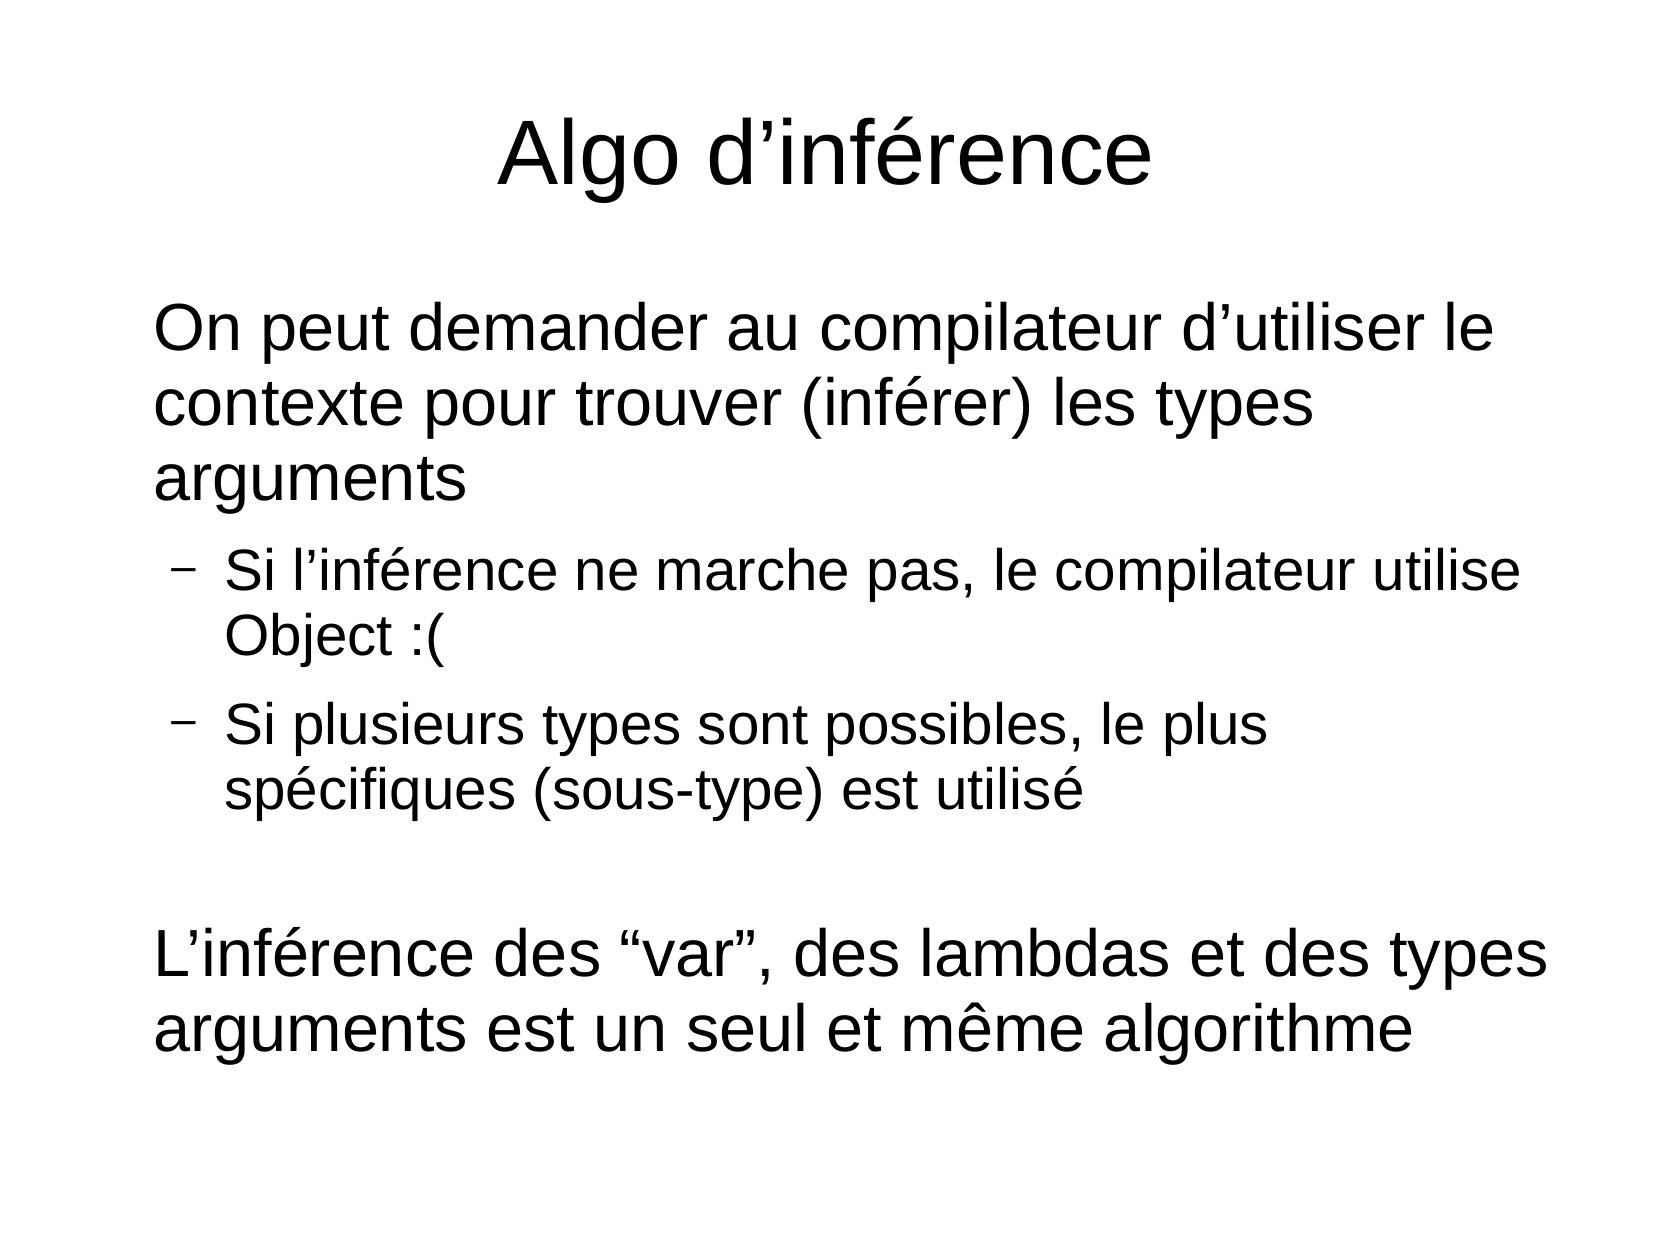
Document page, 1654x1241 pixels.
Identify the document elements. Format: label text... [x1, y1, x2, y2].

list On peut demander au compilateur d’utiliser le contexte pour trouver (inférer) les types arguments Si l’inférence ne marche pas, le compilateur utilise Object :( Si plusieurs types sont possibles, le plus spécifiques (sous-type) est utilisé L’inférence des “var”, des lambdas et des types arguments est un seul et même algorithme [82, 290, 1571, 1171]
title Algo d’inférence [82, 49, 1571, 257]
